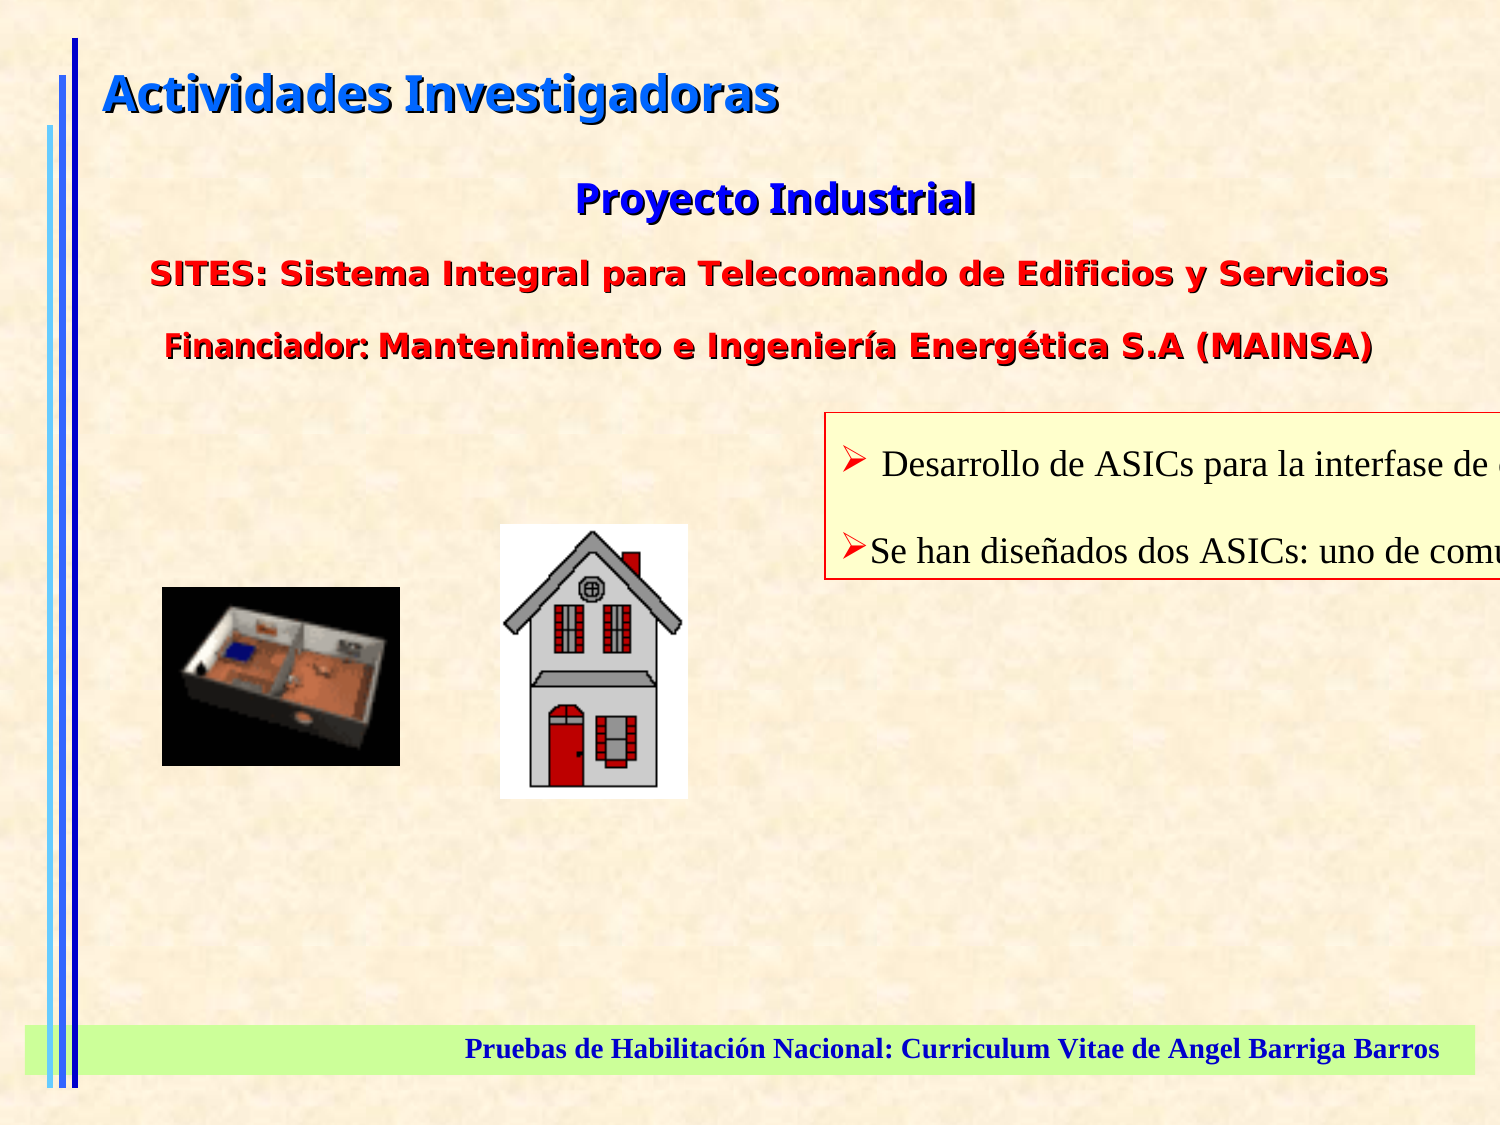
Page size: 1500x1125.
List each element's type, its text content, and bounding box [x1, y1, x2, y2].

text_box Desarrollo de ASICs para la interfase de campo de un sistema de adquisición de datos por control remoto. Se han diseñados dos ASICs: uno de comunicaciones y otro de interfaz con sensores y actuadores [825, 412, 1500, 579]
text_box Proyecto Industrial SITES: Sistema Integral para Telecomando de Edificios y Servicios Financiador: Mantenimiento e Ingeniería Energética S.A (MAINSA) [87, 99, 1463, 426]
picture [0, 0, 1500, 1125]
text_box Actividades Investigadoras [87, 49, 794, 99]
